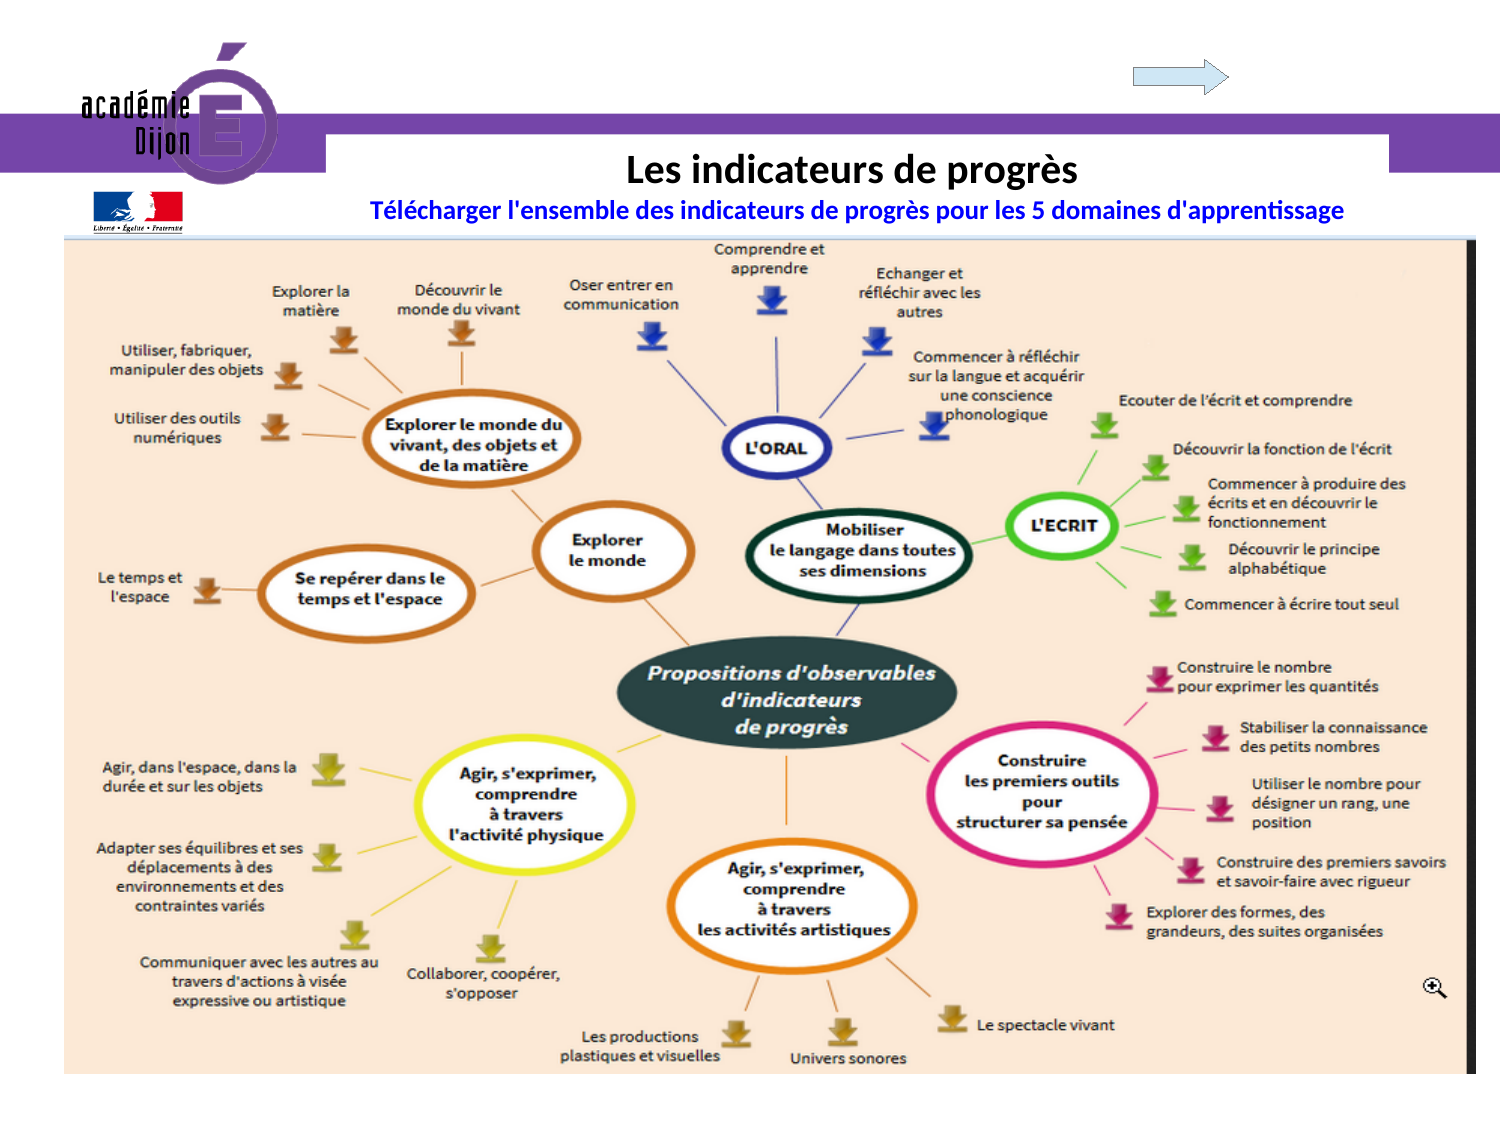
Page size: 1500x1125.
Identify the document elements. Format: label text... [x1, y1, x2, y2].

text_box Les indicateurs de progrès Télécharger l'ensemble des indicateurs de progrès pour les 5 domaines d'apprentissage [325, 134, 1389, 233]
picture [64, 42, 1476, 1074]
text_box [1133, 59, 1229, 95]
